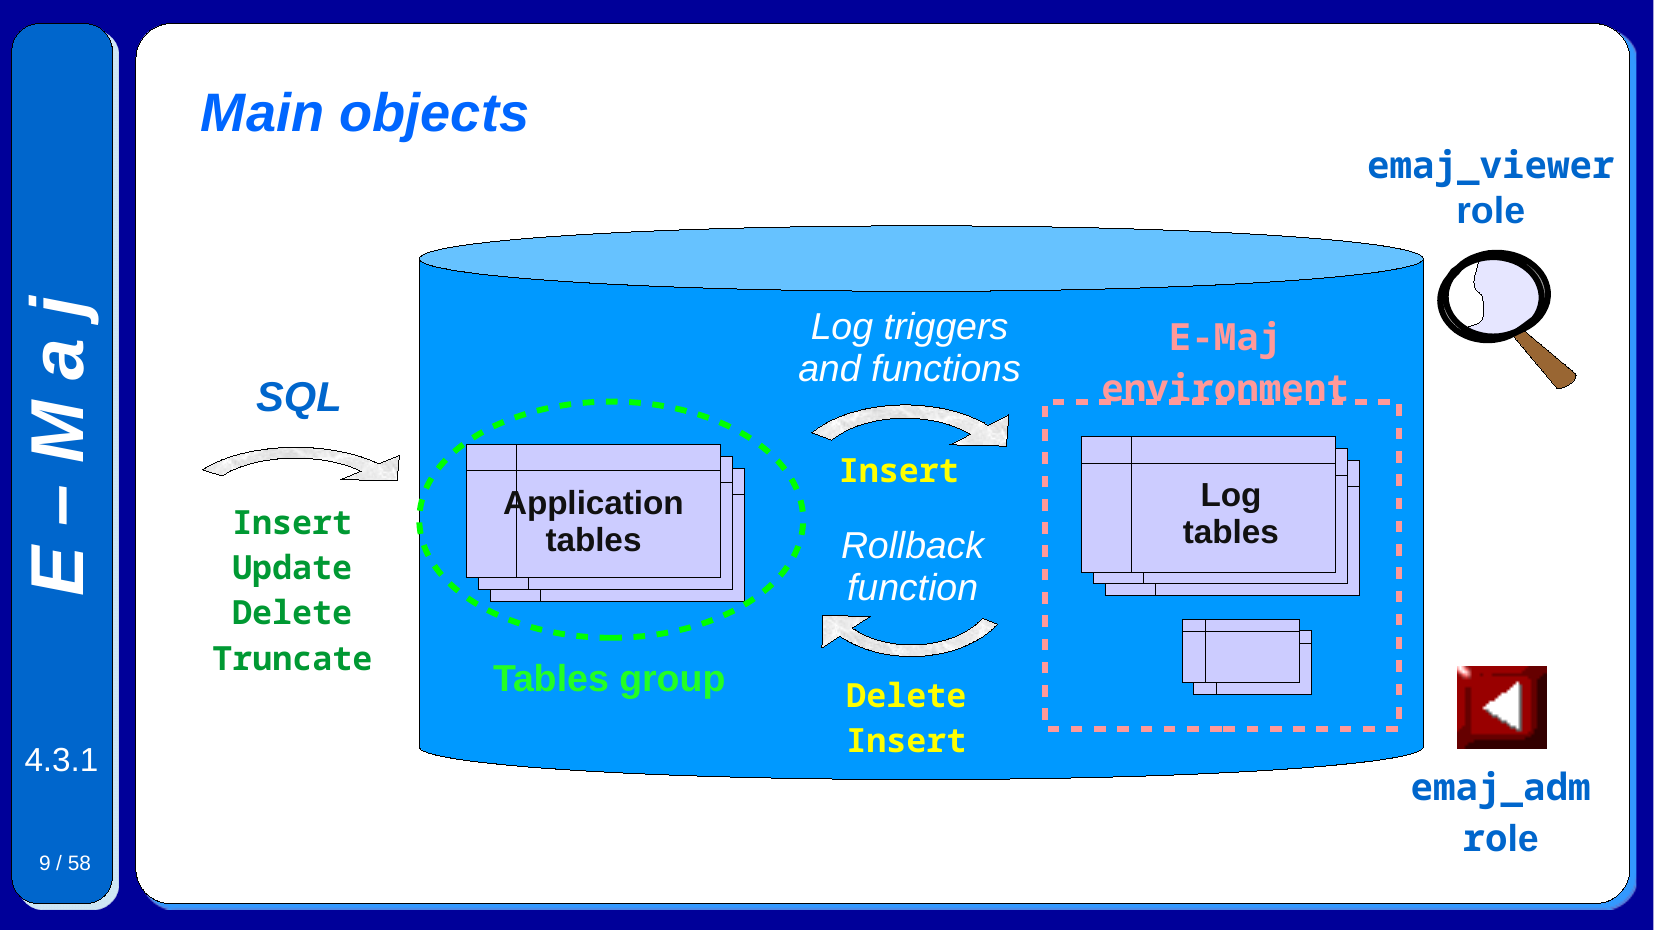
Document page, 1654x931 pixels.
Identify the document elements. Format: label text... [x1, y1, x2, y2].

text_box [419, 260, 1424, 780]
text_box Log tables [1138, 468, 1323, 561]
title Main objects [200, 34, 1575, 191]
text_box emaj_adm role [1395, 752, 1609, 859]
text_box Tables group [478, 649, 768, 707]
text_box Delete Insert [802, 664, 1010, 759]
text_box emaj_viewer role [1352, 131, 1630, 233]
text_box Application tables [448, 476, 739, 569]
picture [1457, 666, 1547, 749]
text_box Insert [817, 439, 981, 494]
text_box Log triggers and functions [761, 298, 1058, 398]
text_box [1440, 252, 1577, 389]
text_box Insert Update Delete Truncate [183, 491, 402, 661]
text_box SQL [194, 366, 404, 428]
text_box Rollback function [755, 516, 1070, 616]
text_box [202, 447, 400, 481]
text_box E-Maj environment [1086, 303, 1369, 406]
